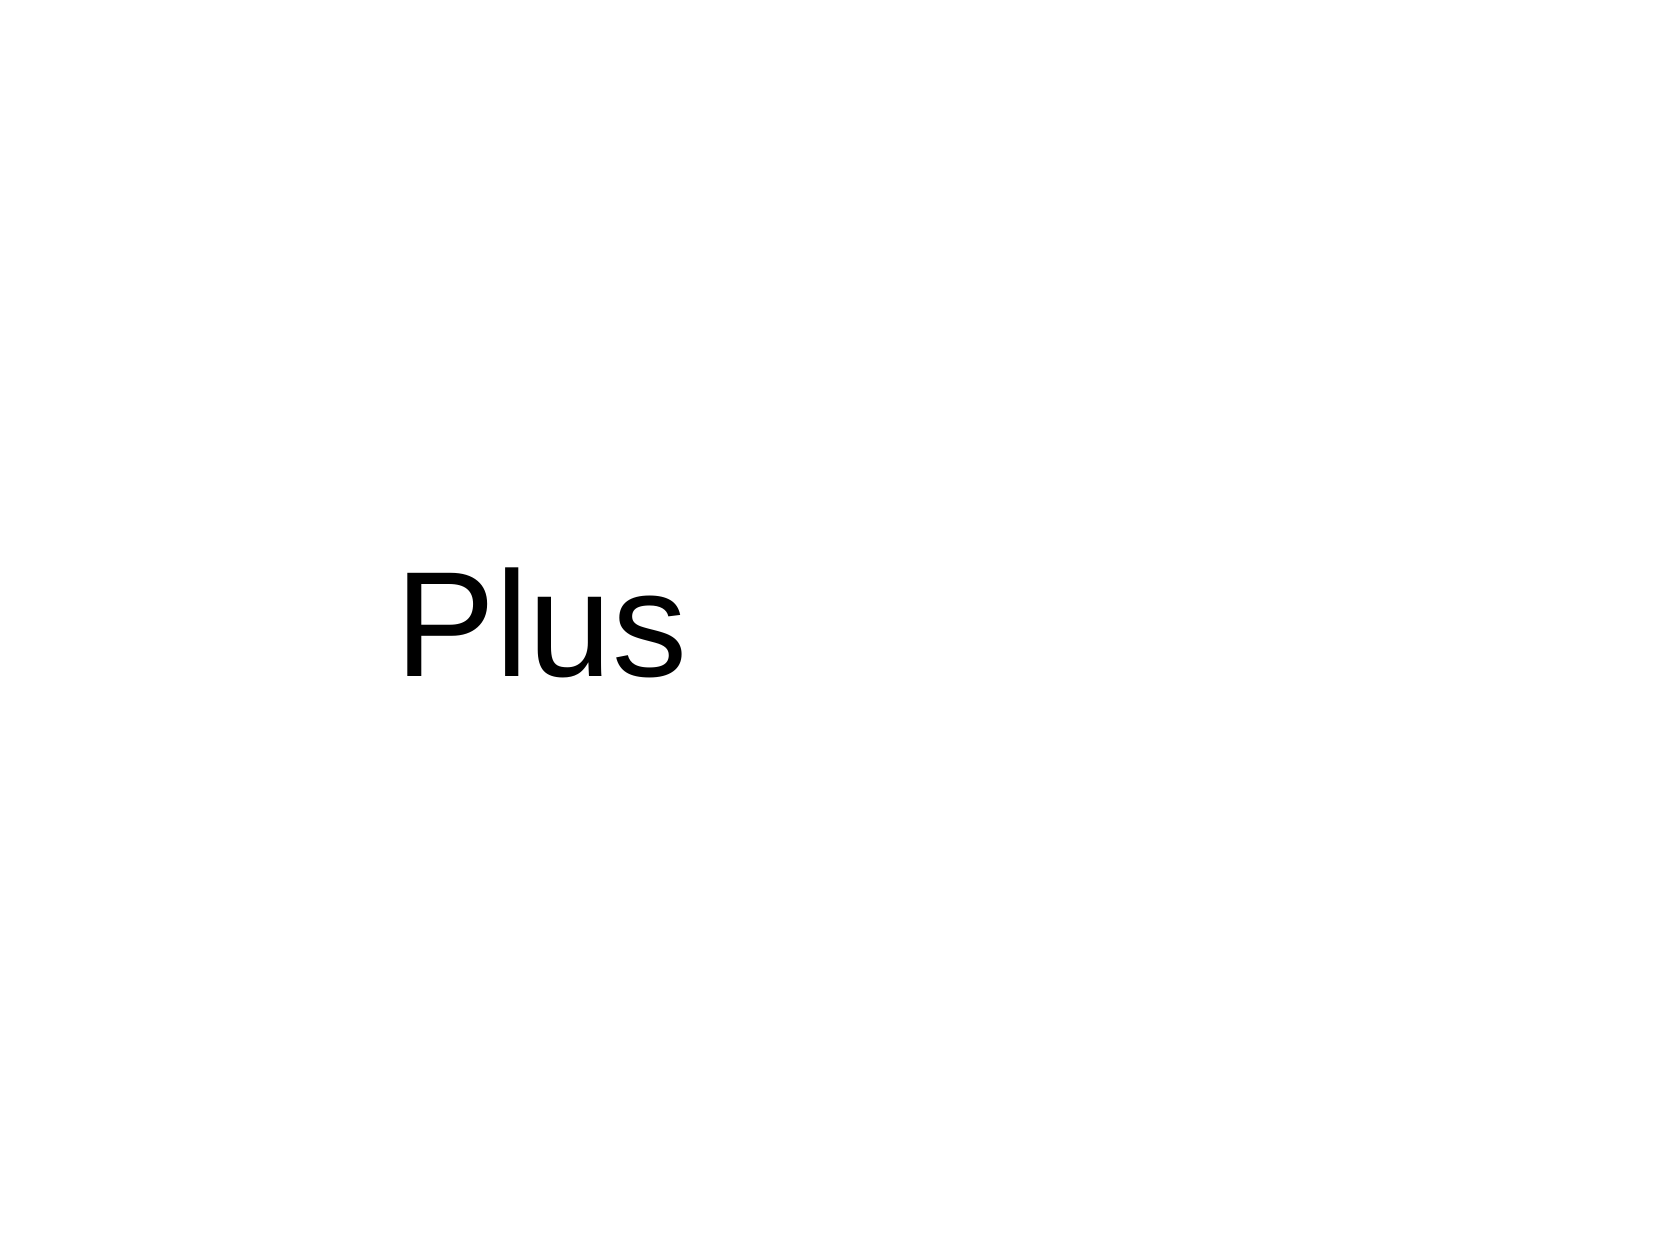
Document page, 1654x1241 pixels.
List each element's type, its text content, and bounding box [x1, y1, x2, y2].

text_box Plus [380, 533, 1279, 717]
